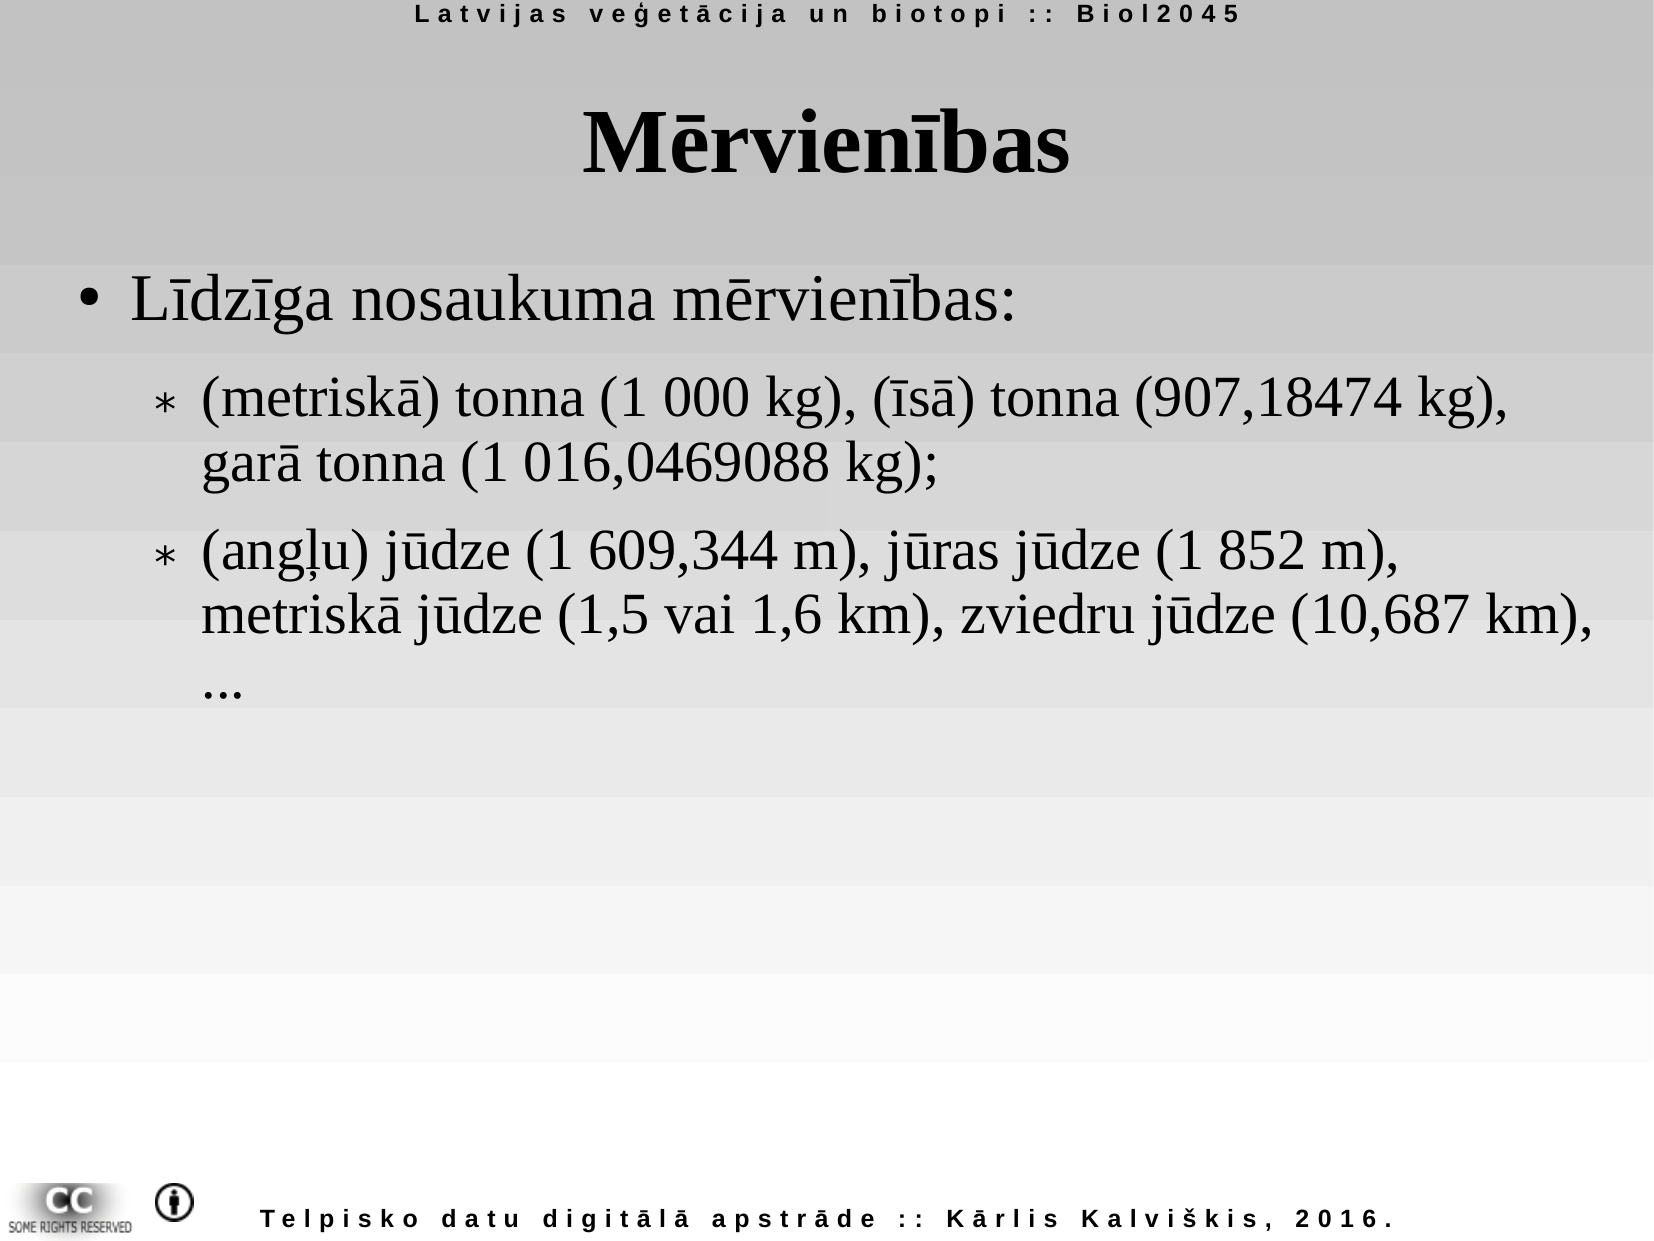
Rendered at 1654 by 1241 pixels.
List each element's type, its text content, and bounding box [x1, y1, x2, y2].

list Līdzīga nosaukuma mērvienības: (metriskā) tonna (1 000 kg), (īsā) tonna (907,18474 kg), garā tonna (1 016,0469088 kg); (angļu) jūdze (1 609,344 m), jūras jūdze (1 852 m), metriskā jūdze (1,5 vai 1,6 km), zviedru jūdze (10,687 km), ... [59, 261, 1596, 1175]
title Mērvienības [59, 37, 1596, 246]
picture [0, 0, 1654, 1241]
